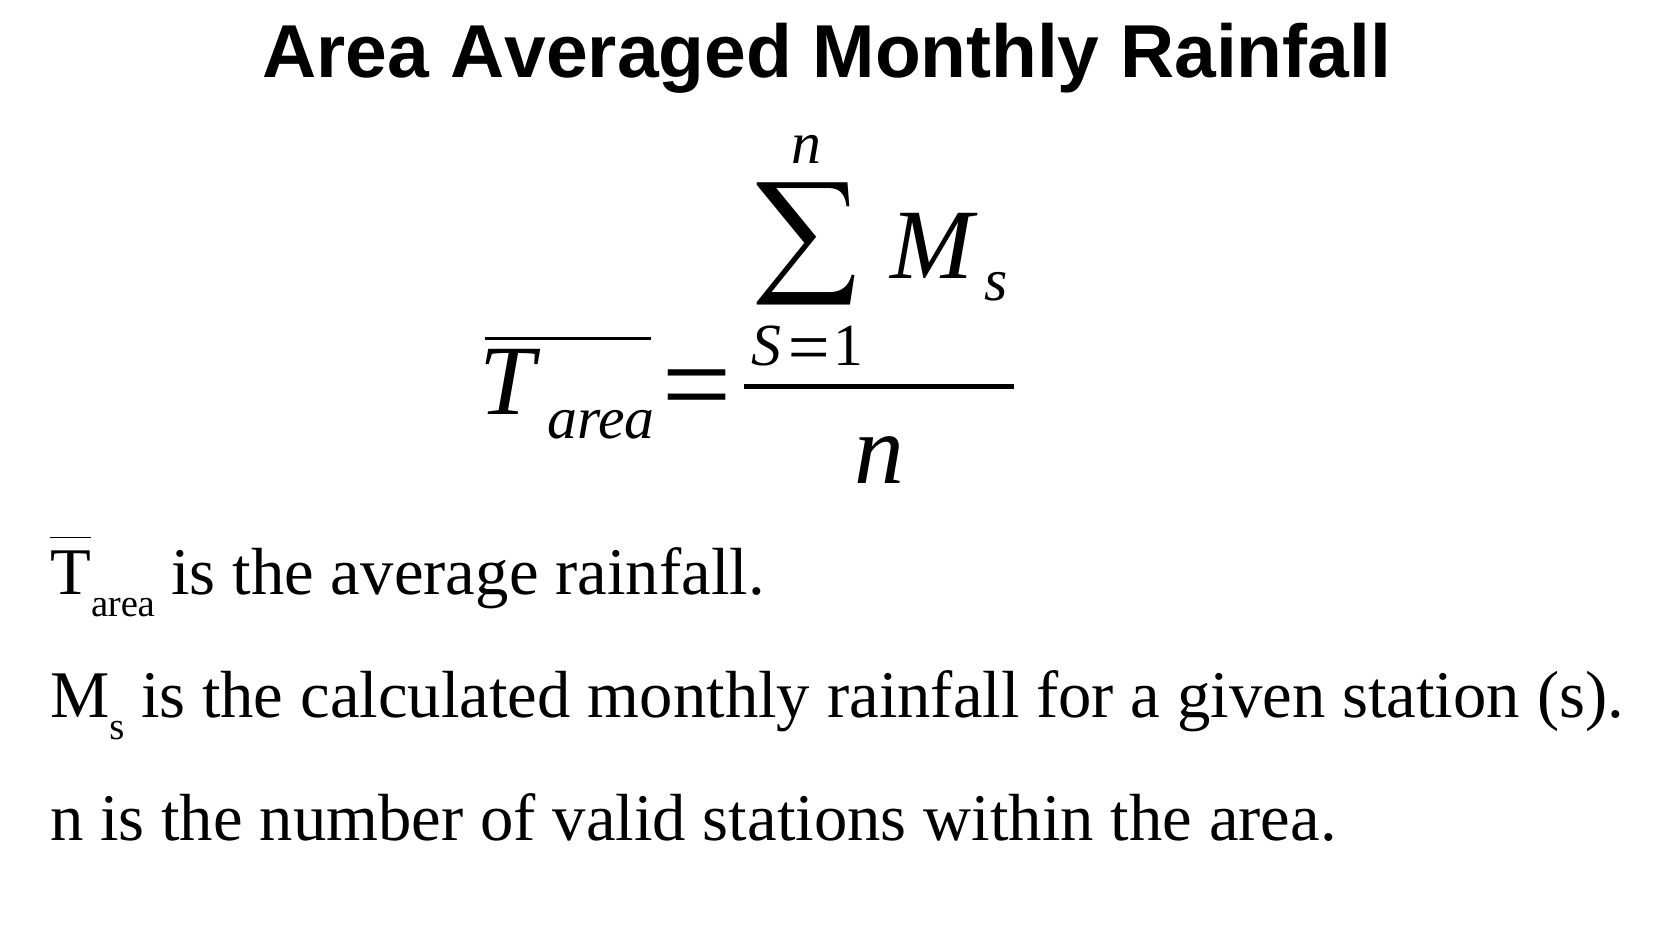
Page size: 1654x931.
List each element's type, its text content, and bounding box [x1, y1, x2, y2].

chart [473, 109, 1026, 505]
title Area Averaged Monthly Rainfall [0, 0, 1654, 106]
text_box Tarea is the average rainfall. Ms is the calculated monthly rainfall for a given station (s). n is the number of valid stations within the area. [0, 520, 1654, 931]
